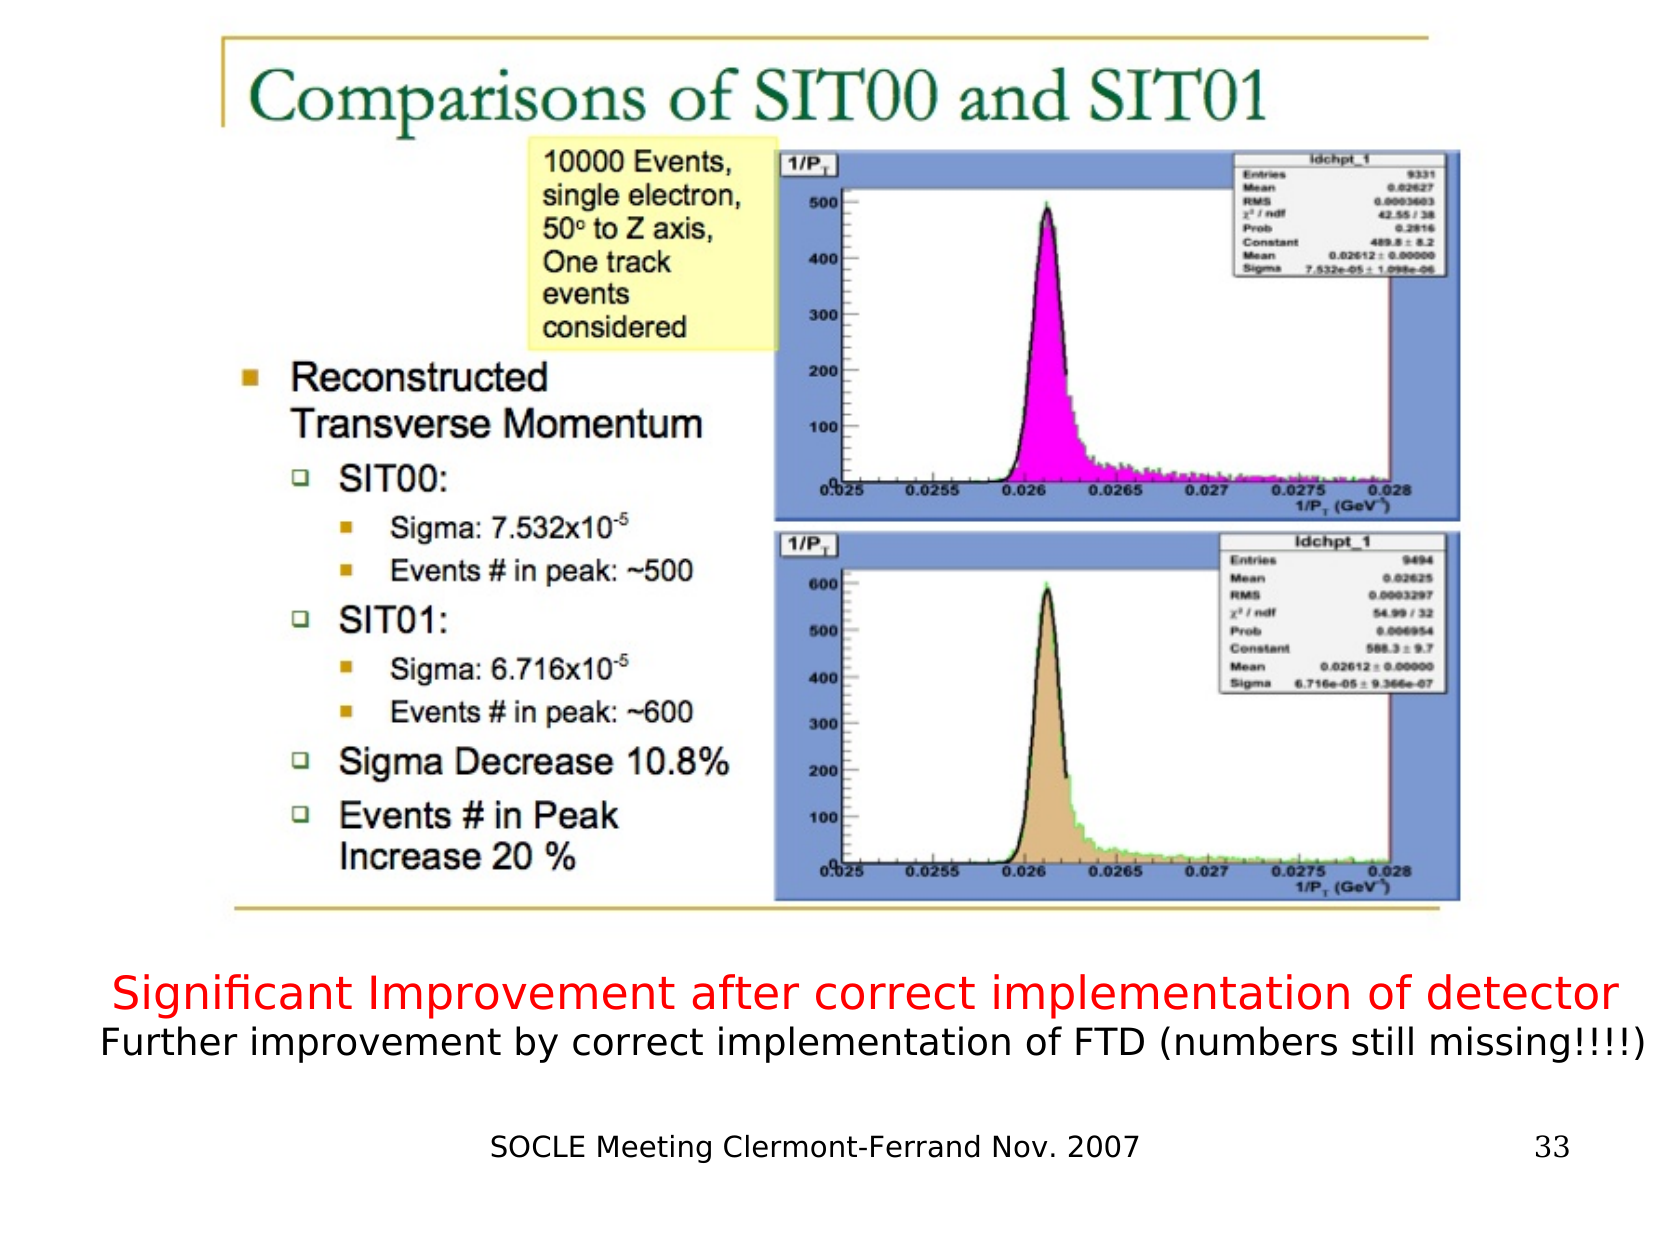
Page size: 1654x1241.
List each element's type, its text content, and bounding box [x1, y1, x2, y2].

picture [177, 16, 1498, 946]
text_box Significant Improvement after correct implementation of detector Further improvement by correct implementation of FTD (numbers still missing!!!!) [84, 959, 1630, 1072]
